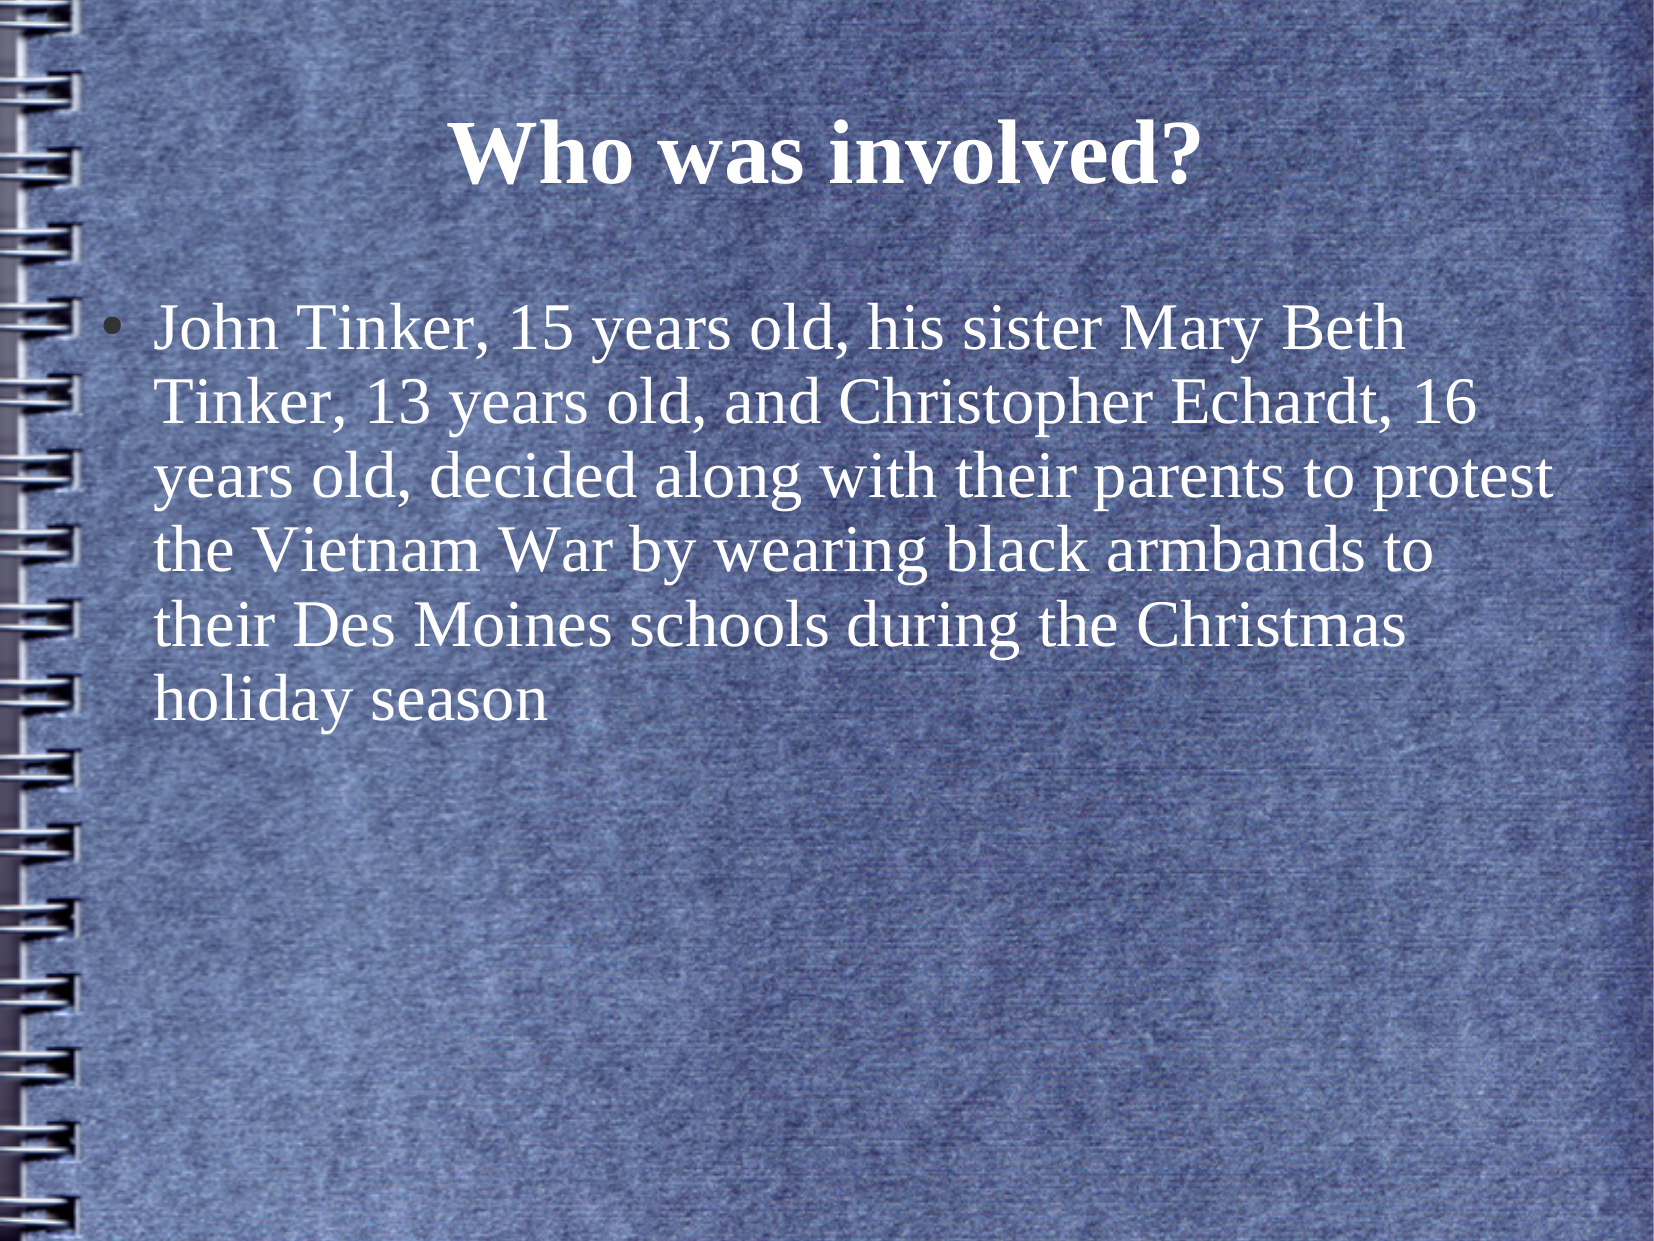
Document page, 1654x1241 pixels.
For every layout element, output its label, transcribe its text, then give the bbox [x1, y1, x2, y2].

picture [0, 0, 1654, 1241]
list John Tinker, 15 years old, his sister Mary Beth Tinker, 13 years old, and Christopher Echardt, 16 years old, decided along with their parents to protest the Vietnam War by wearing black armbands to their Des Moines schools during the Christmas holiday season [82, 290, 1571, 1109]
title Who was involved? [82, 49, 1571, 257]
